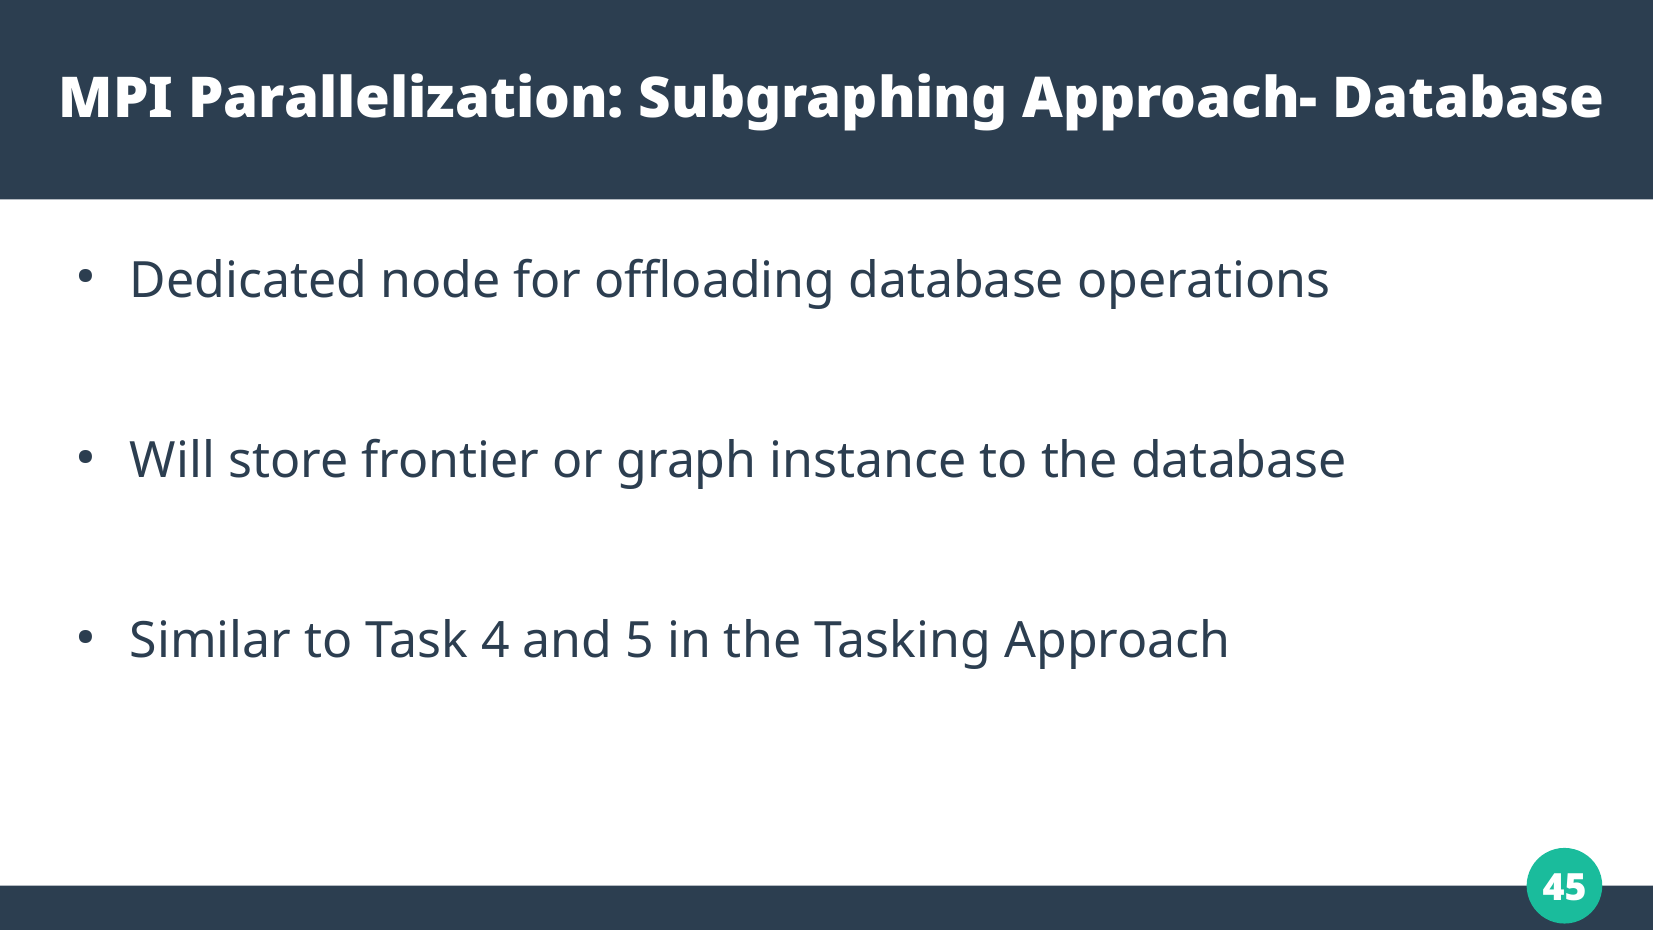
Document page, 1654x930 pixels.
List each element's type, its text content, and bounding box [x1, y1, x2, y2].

list Dedicated node for offloading database operations Will store frontier or graph instance to the database Similar to Task 4 and 5 in the Tasking Approach [58, 243, 1594, 864]
title MPI Parallelization: Subgraphing Approach- Database [58, 36, 1613, 155]
